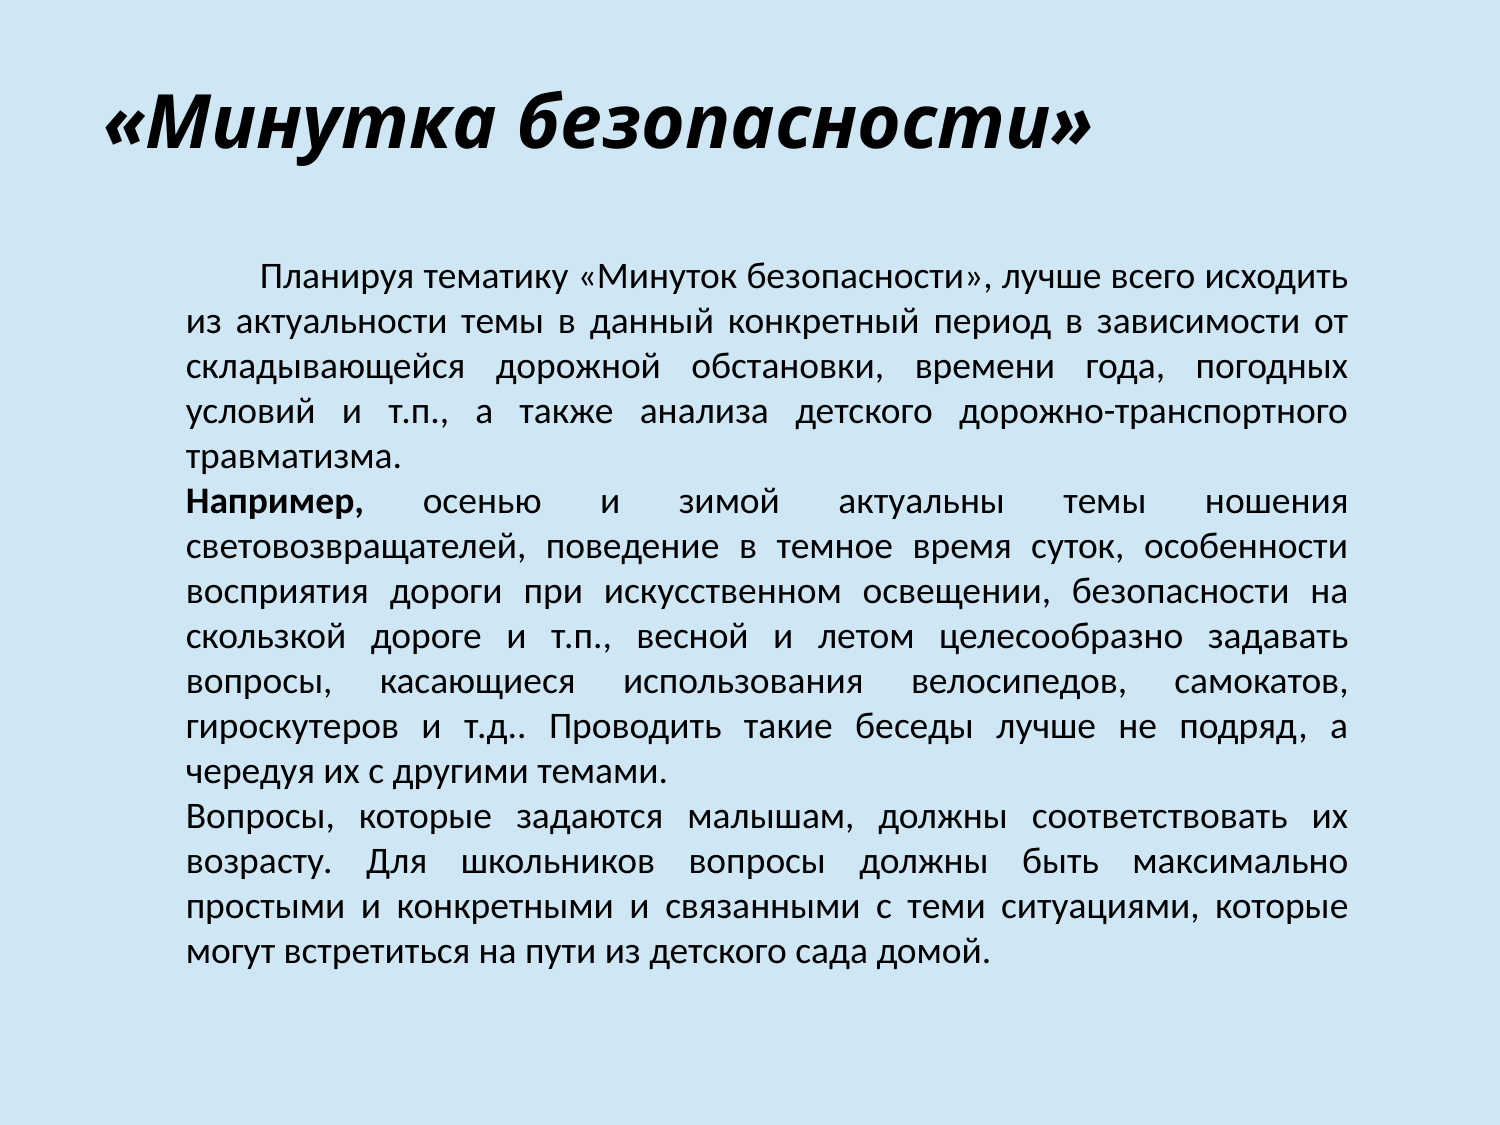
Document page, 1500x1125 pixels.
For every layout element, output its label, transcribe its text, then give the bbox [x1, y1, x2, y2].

text_box Планируя тематику «Минуток безопасности», лучше всего исходить из актуальности темы в данный конкретный период в зависимости от складывающейся дорожной обстановки, времени года, погодных условий и т.п., а также анализа детского дорожно-транспортного травматизма. Например, осенью и зимой актуальны темы ношения световозвращателей, поведение в темное время суток, особенности восприятия дороги при искусственном освещении, безопасности на скользкой дороге и т.п., весной и летом целесообразно задавать вопросы, касающиеся использования велосипедов, самокатов, гироскутеров и т.д.. Проводить такие беседы лучше не подряд, а чередуя их с другими темами. Вопросы, которые задаются малышам, должны соответствовать их возрасту. Для школьников вопросы должны быть максимально простыми и конкретными и связанными с теми ситуациями, которые могут встретиться на пути из детского сада домой. [171, 243, 1365, 979]
text_box «Минутка безопасности» [88, 66, 1294, 172]
